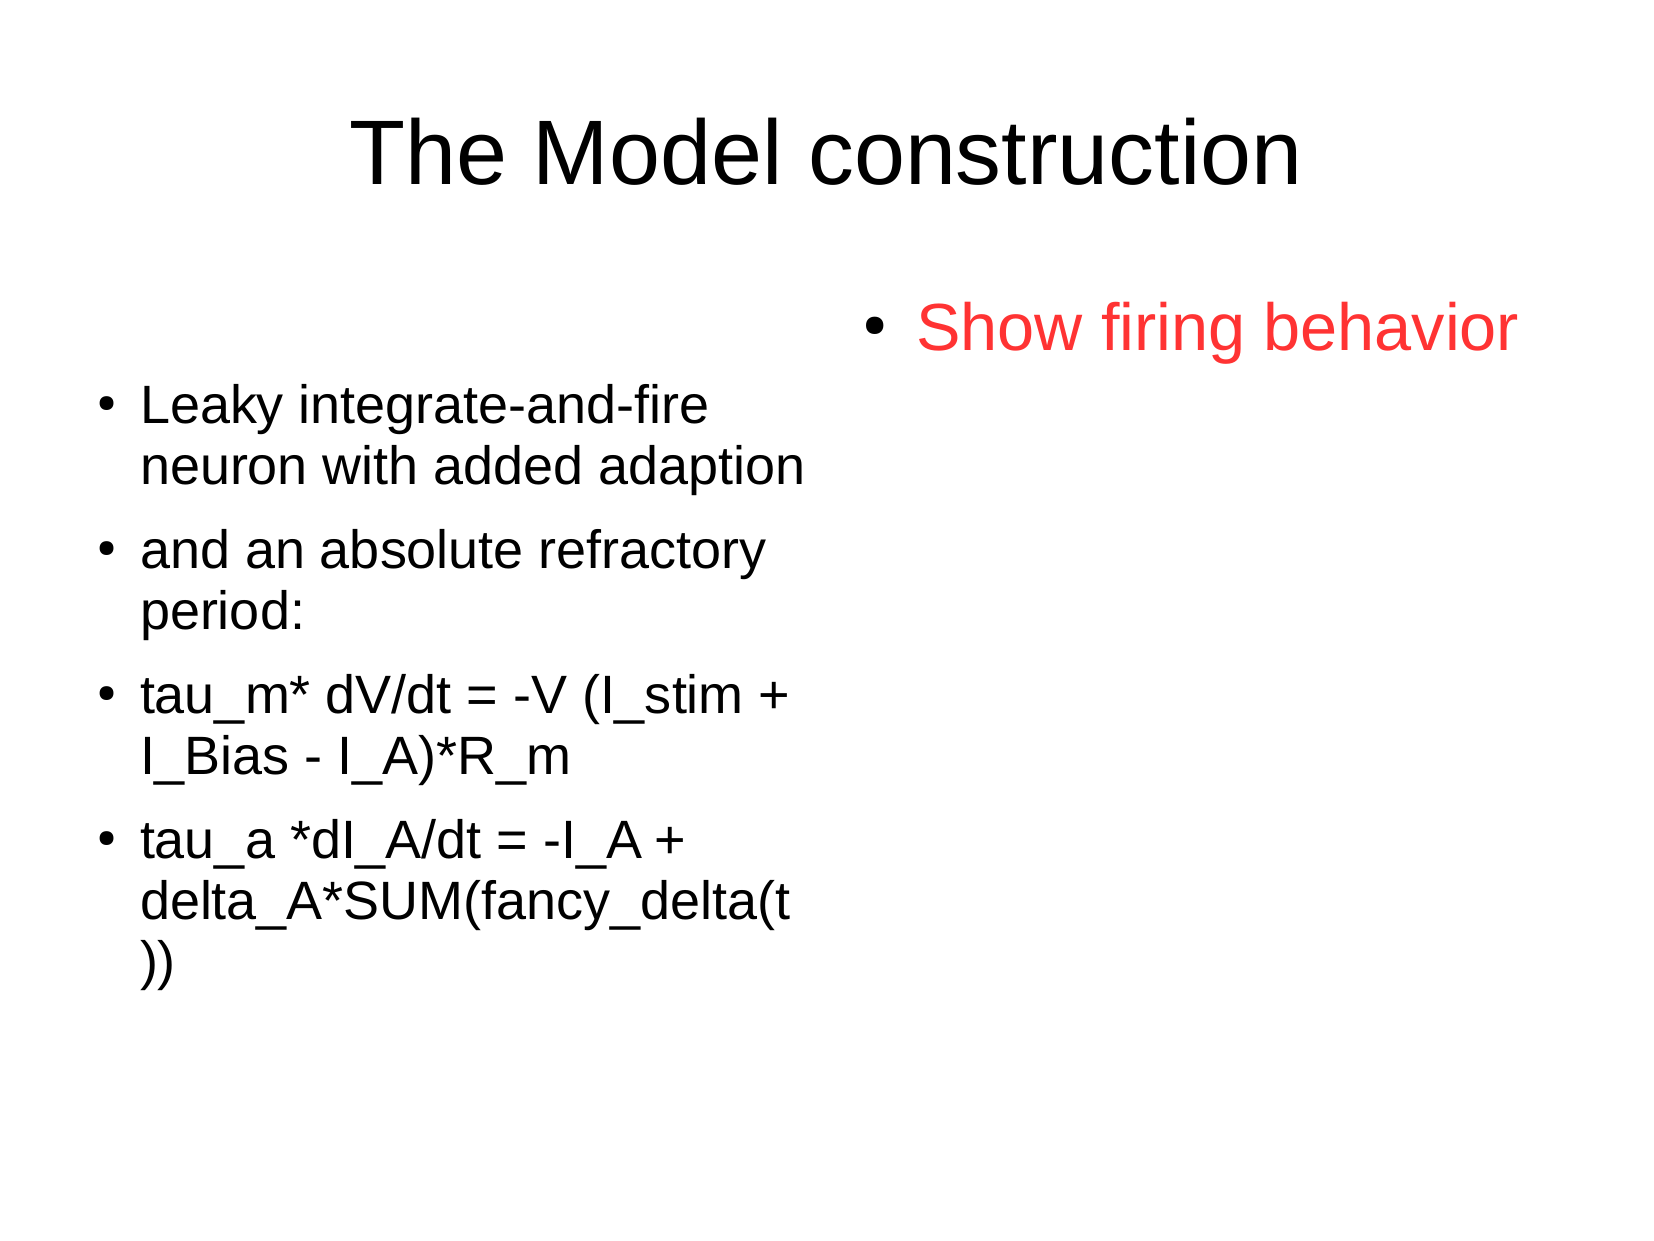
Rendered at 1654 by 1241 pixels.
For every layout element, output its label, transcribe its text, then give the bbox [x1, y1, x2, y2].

list Show firing behavior [845, 290, 1572, 1010]
title The Model construction [82, 49, 1571, 257]
list Leaky integrate-and-fire neuron with added adaption and an absolute refractory period: tau_m* dV/dt = -V (I_stim + I_Bias - I_A)*R_m tau_a *dI_A/dt = -I_A + delta_A*SUM(fancy_delta(t)) [82, 290, 809, 1010]
